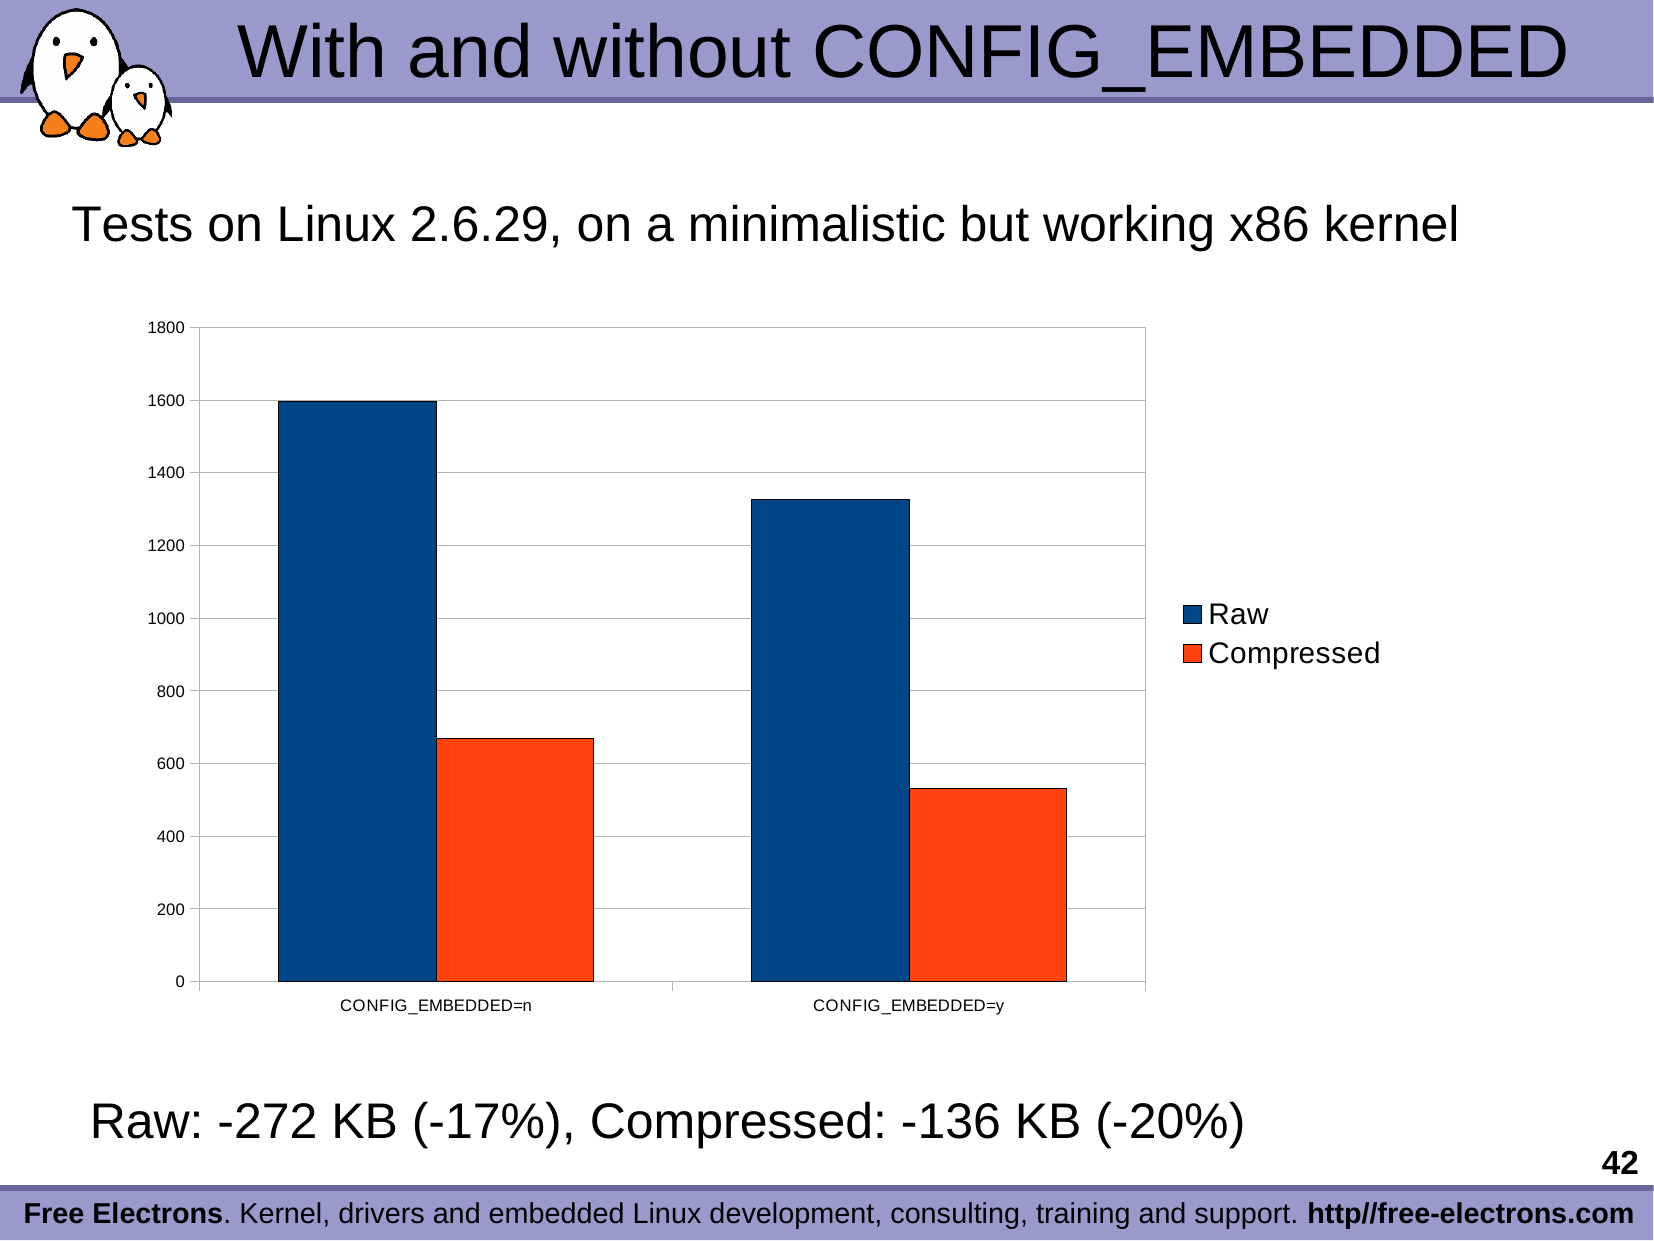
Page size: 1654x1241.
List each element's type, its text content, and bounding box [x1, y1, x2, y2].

list Tests on Linux 2.6.29, on a minimalistic but working x86 kernel [53, 196, 1577, 282]
chart [119, 303, 1532, 1046]
text_box Raw: -272 KB (-17%), Compressed: -136 KB (-20%) [89, 1093, 1266, 1156]
picture [20, 8, 172, 147]
title With and without CONFIG_EMBEDDED [178, 4, 1631, 98]
